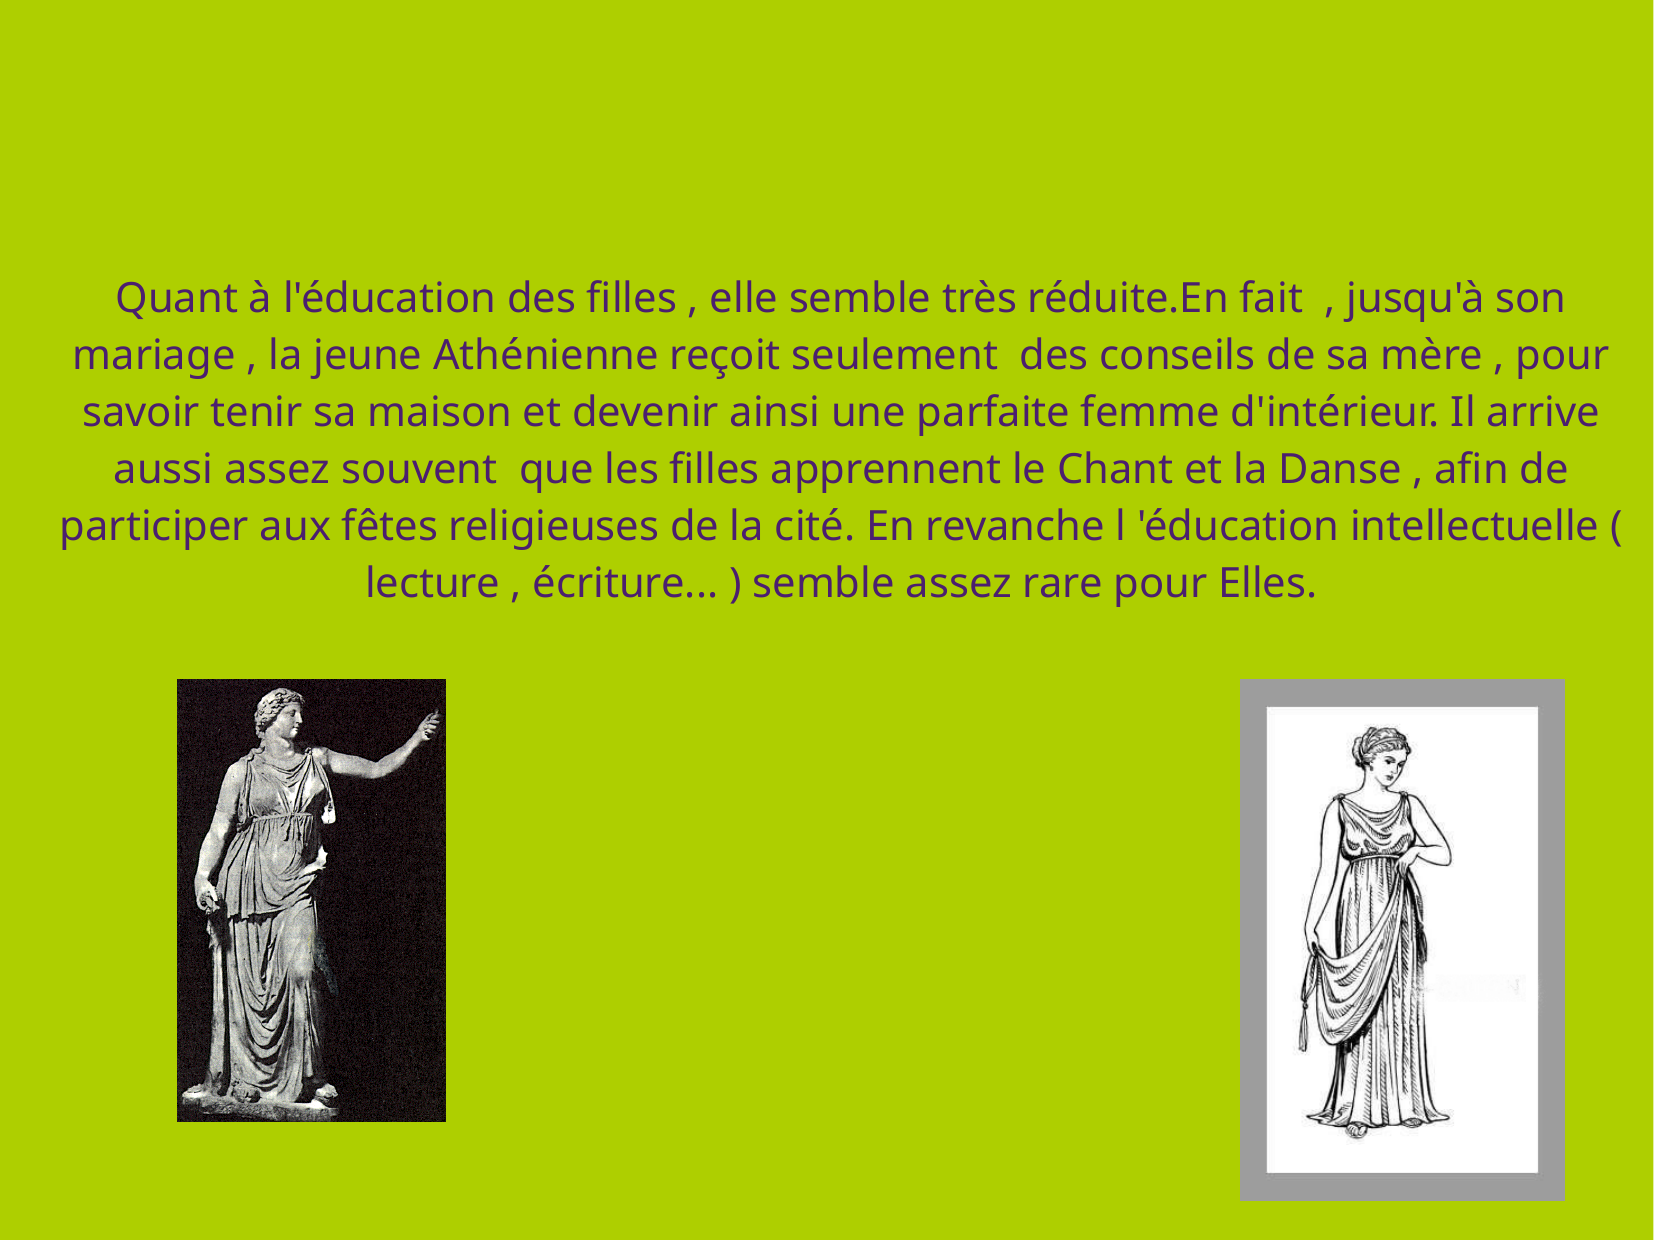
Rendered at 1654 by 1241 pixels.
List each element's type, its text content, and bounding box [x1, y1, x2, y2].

text_box Quant à l'éducation des filles , elle semble très réduite.En fait , jusqu'à son mariage , la jeune Athénienne reçoit seulement des conseils de sa mère , pour savoir tenir sa maison et devenir ainsi une parfaite femme d'intérieur. Il arrive aussi assez souvent que les filles apprennent le Chant et la Danse , afin de participer aux fêtes religieuses de la cité. En revanche l 'éducation intellectuelle ( lecture , écriture... ) semble assez rare pour Elles. [59, 202, 1625, 676]
picture [177, 679, 446, 1123]
picture [1240, 679, 1565, 1201]
